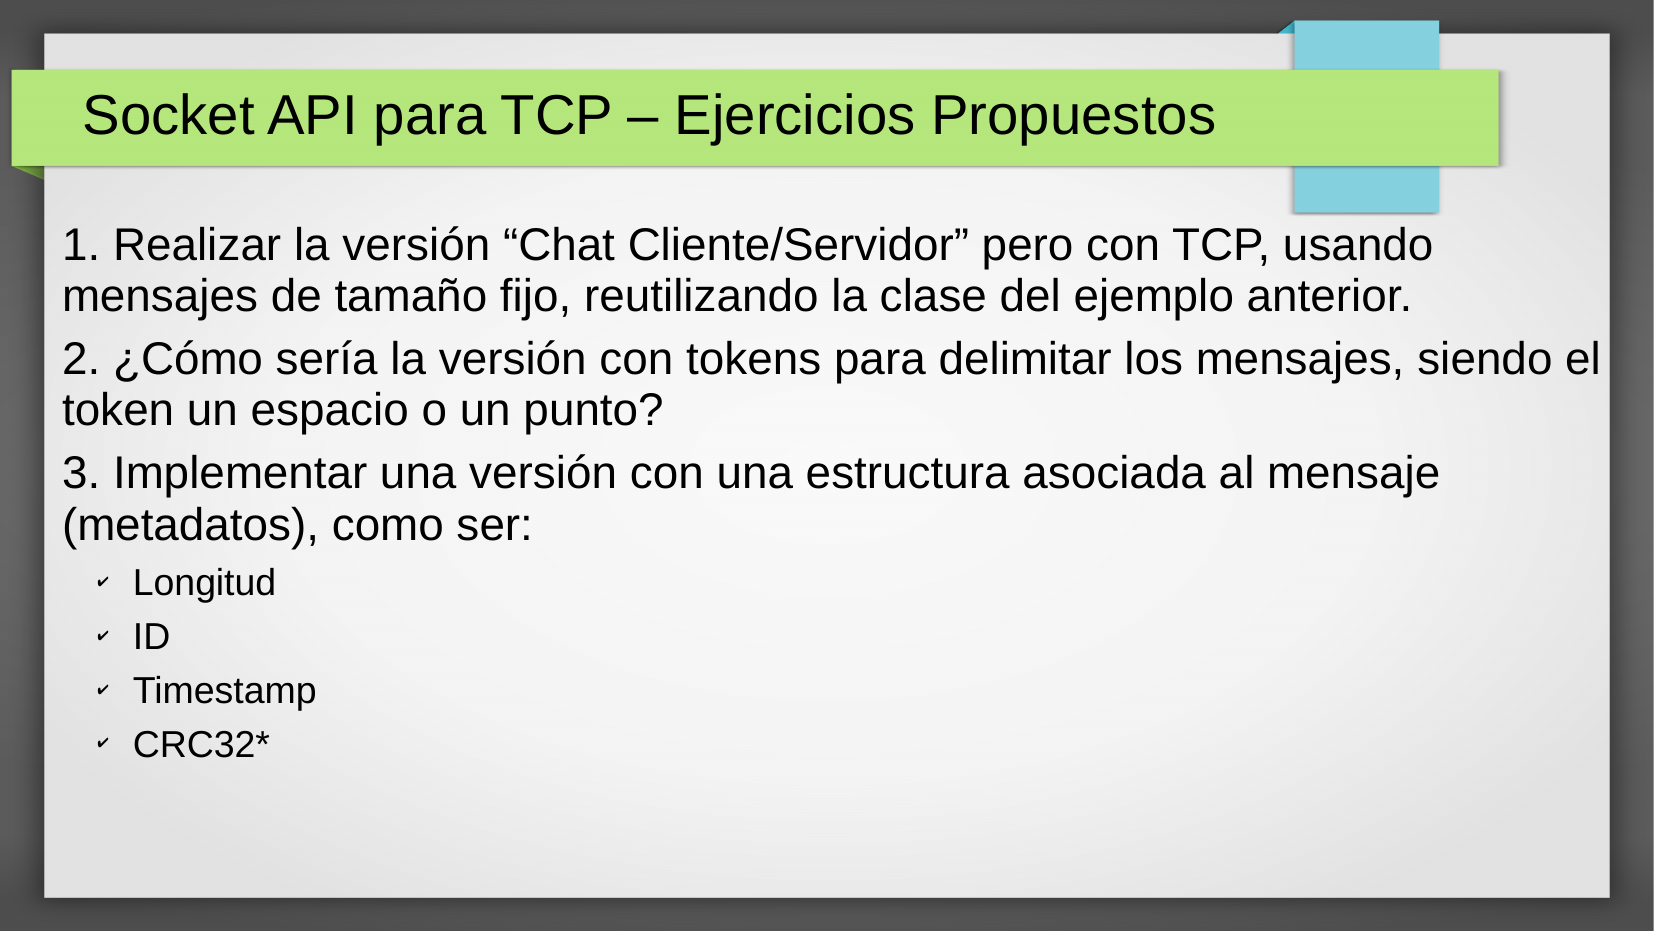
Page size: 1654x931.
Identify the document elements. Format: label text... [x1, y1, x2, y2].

picture [0, 0, 1654, 931]
subtitle Realizar la versión “Chat Cliente/Servidor” pero con TCP, usando mensajes de tamaño fijo, reutilizando la clase del ejemplo anterior. ¿Cómo sería la versión con tokens para delimitar los mensajes, siendo el token un espacio o un punto? Implementar una versión con una estructura asociada al mensaje (metadatos), como ser: Longitud ID Timestamp CRC32* [62, 218, 1607, 875]
title Socket API para TCP – Ejercicios Propuestos [82, 70, 1264, 160]
